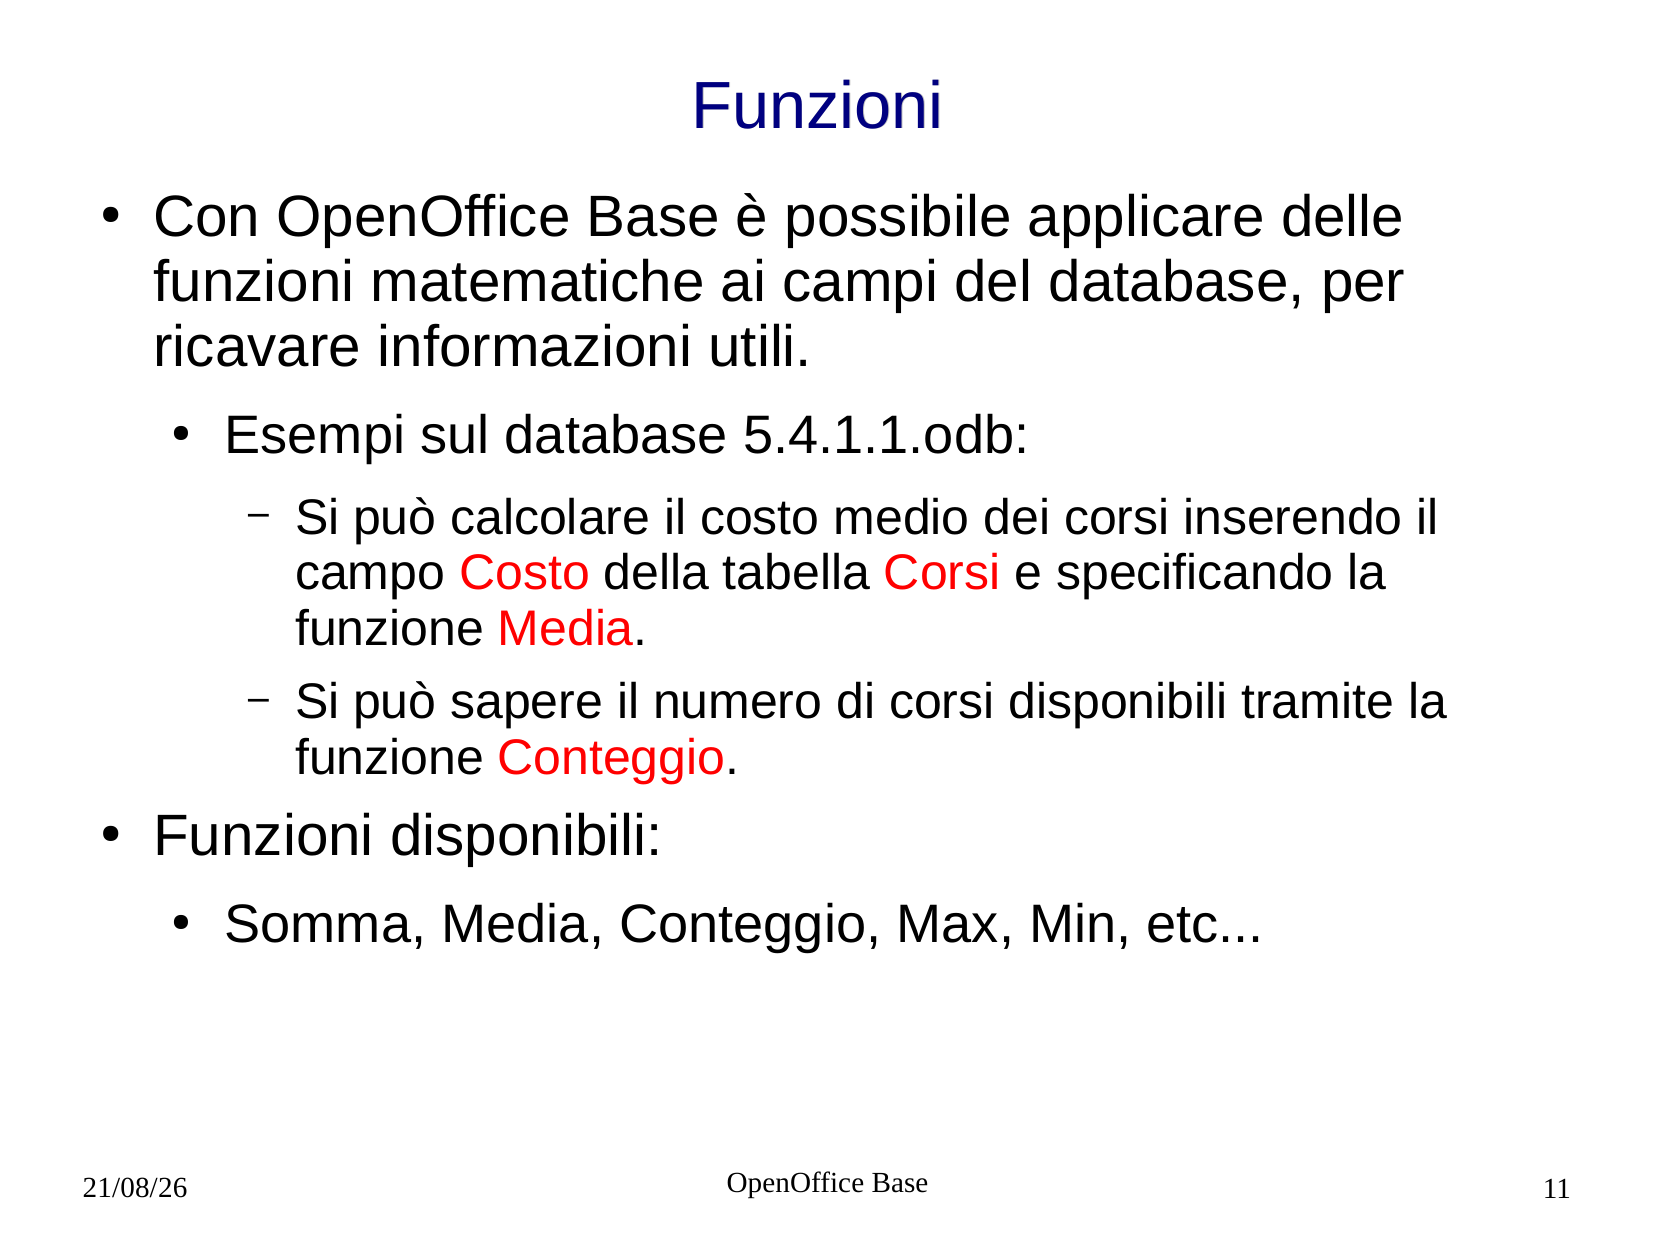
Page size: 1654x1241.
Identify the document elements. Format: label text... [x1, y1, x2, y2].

list Con OpenOffice Base è possibile applicare delle funzioni matematiche ai campi del database, per ricavare informazioni utili. Esempi sul database 5.4.1.1.odb: Si può calcolare il costo medio dei corsi inserendo il campo Costo della tabella Corsi e specificando la funzione Media. Si può sapere il numero di corsi disponibili tramite la funzione Conteggio. Funzioni disponibili: Somma, Media, Conteggio, Max, Min, etc... [82, 183, 1571, 1153]
title Funzioni [82, 56, 1571, 154]
